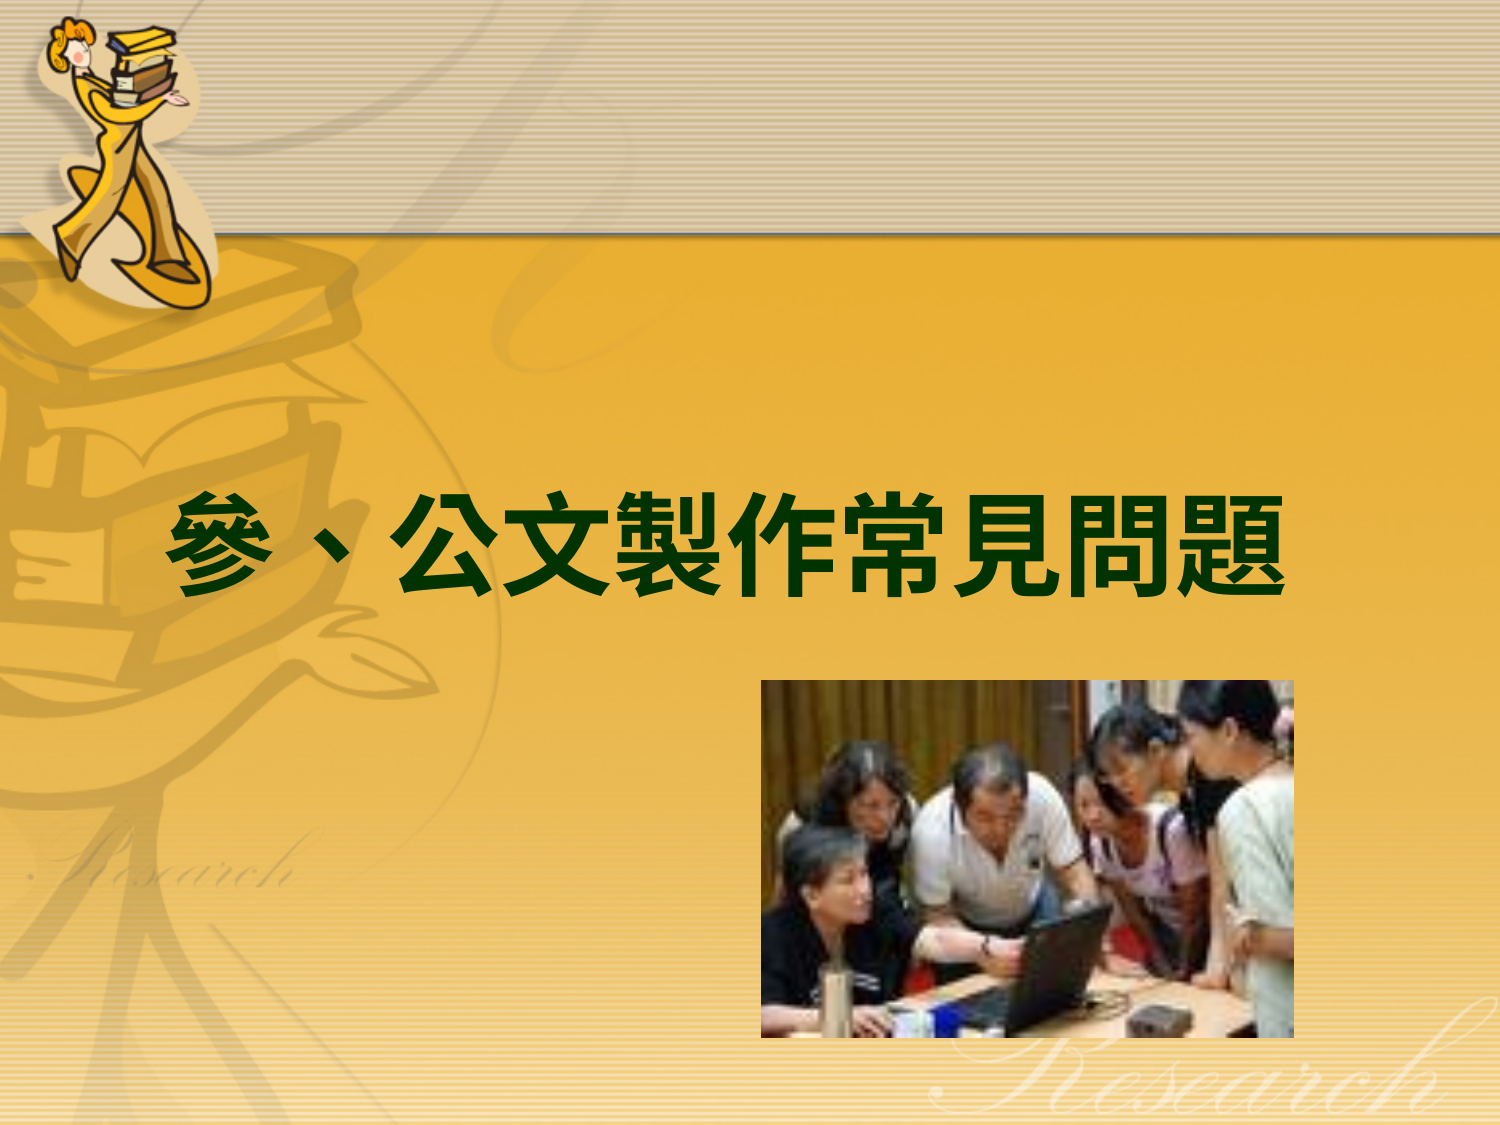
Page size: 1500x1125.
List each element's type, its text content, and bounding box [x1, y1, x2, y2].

text_box 參、公文製作常見問題 [148, 468, 1303, 618]
picture [761, 680, 1294, 1038]
